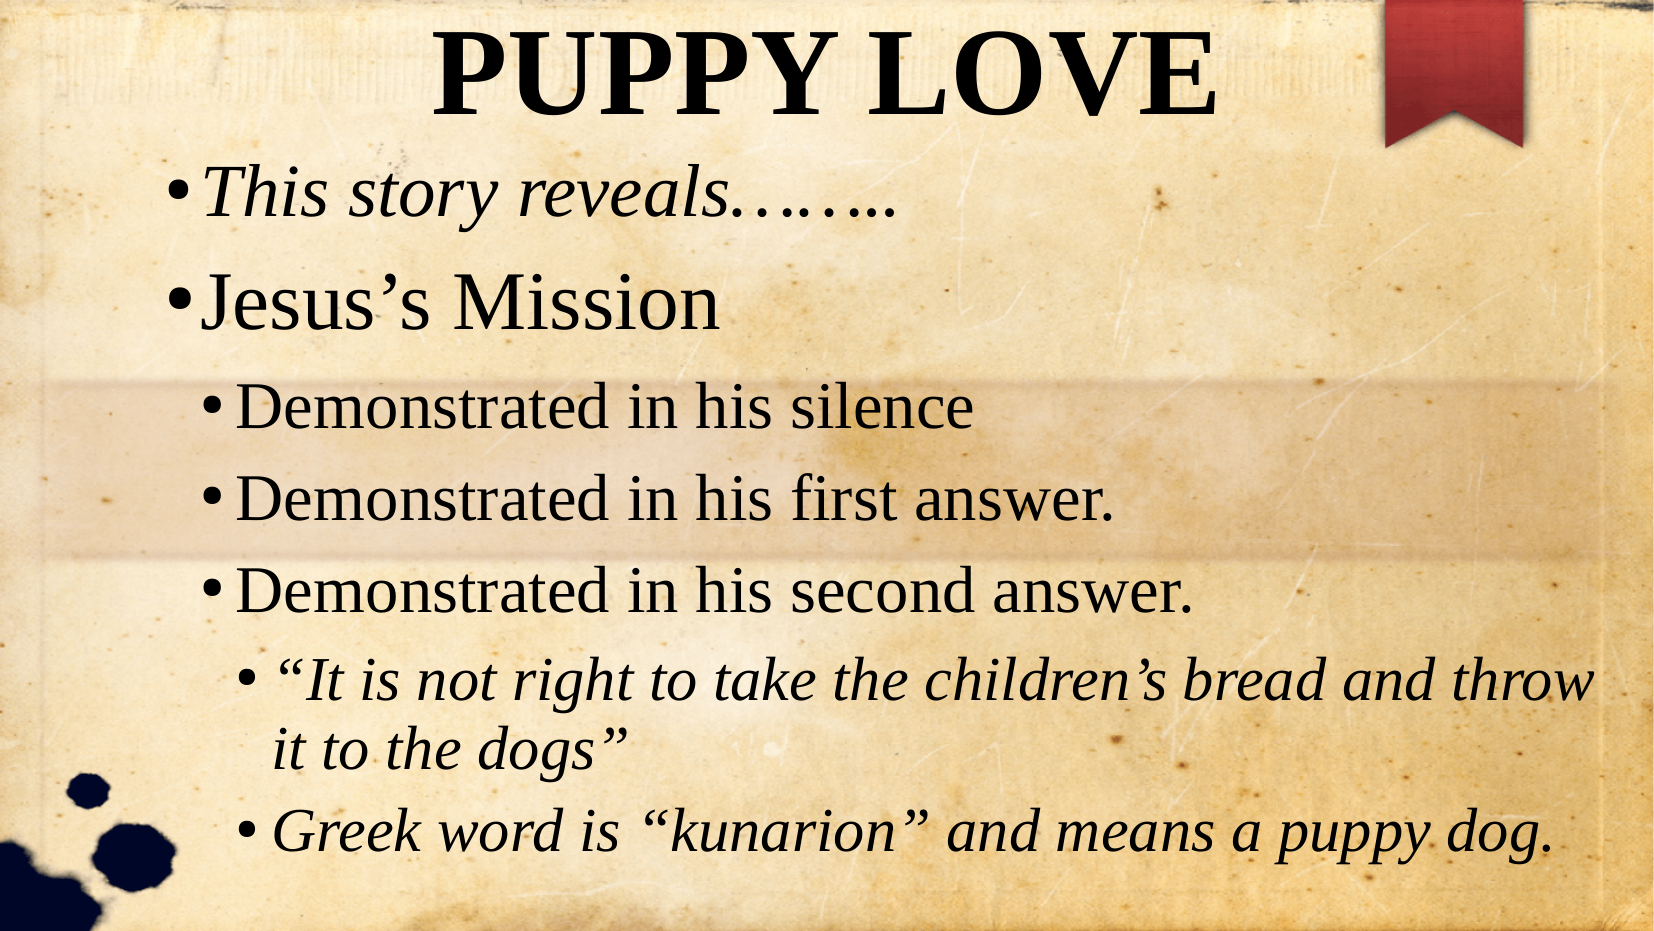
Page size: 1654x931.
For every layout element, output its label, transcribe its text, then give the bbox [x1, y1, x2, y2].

picture [0, 0, 1654, 931]
title PUPPY LOVE [82, 0, 1571, 151]
list This story reveals…….. Jesus’s Mission Demonstrated in his silence Demonstrated in his first answer. Demonstrated in his second answer. “It is not right to take the children’s bread and throw it to the dogs” Greek word is “kunarion” and means a puppy dog. [165, 150, 1606, 901]
